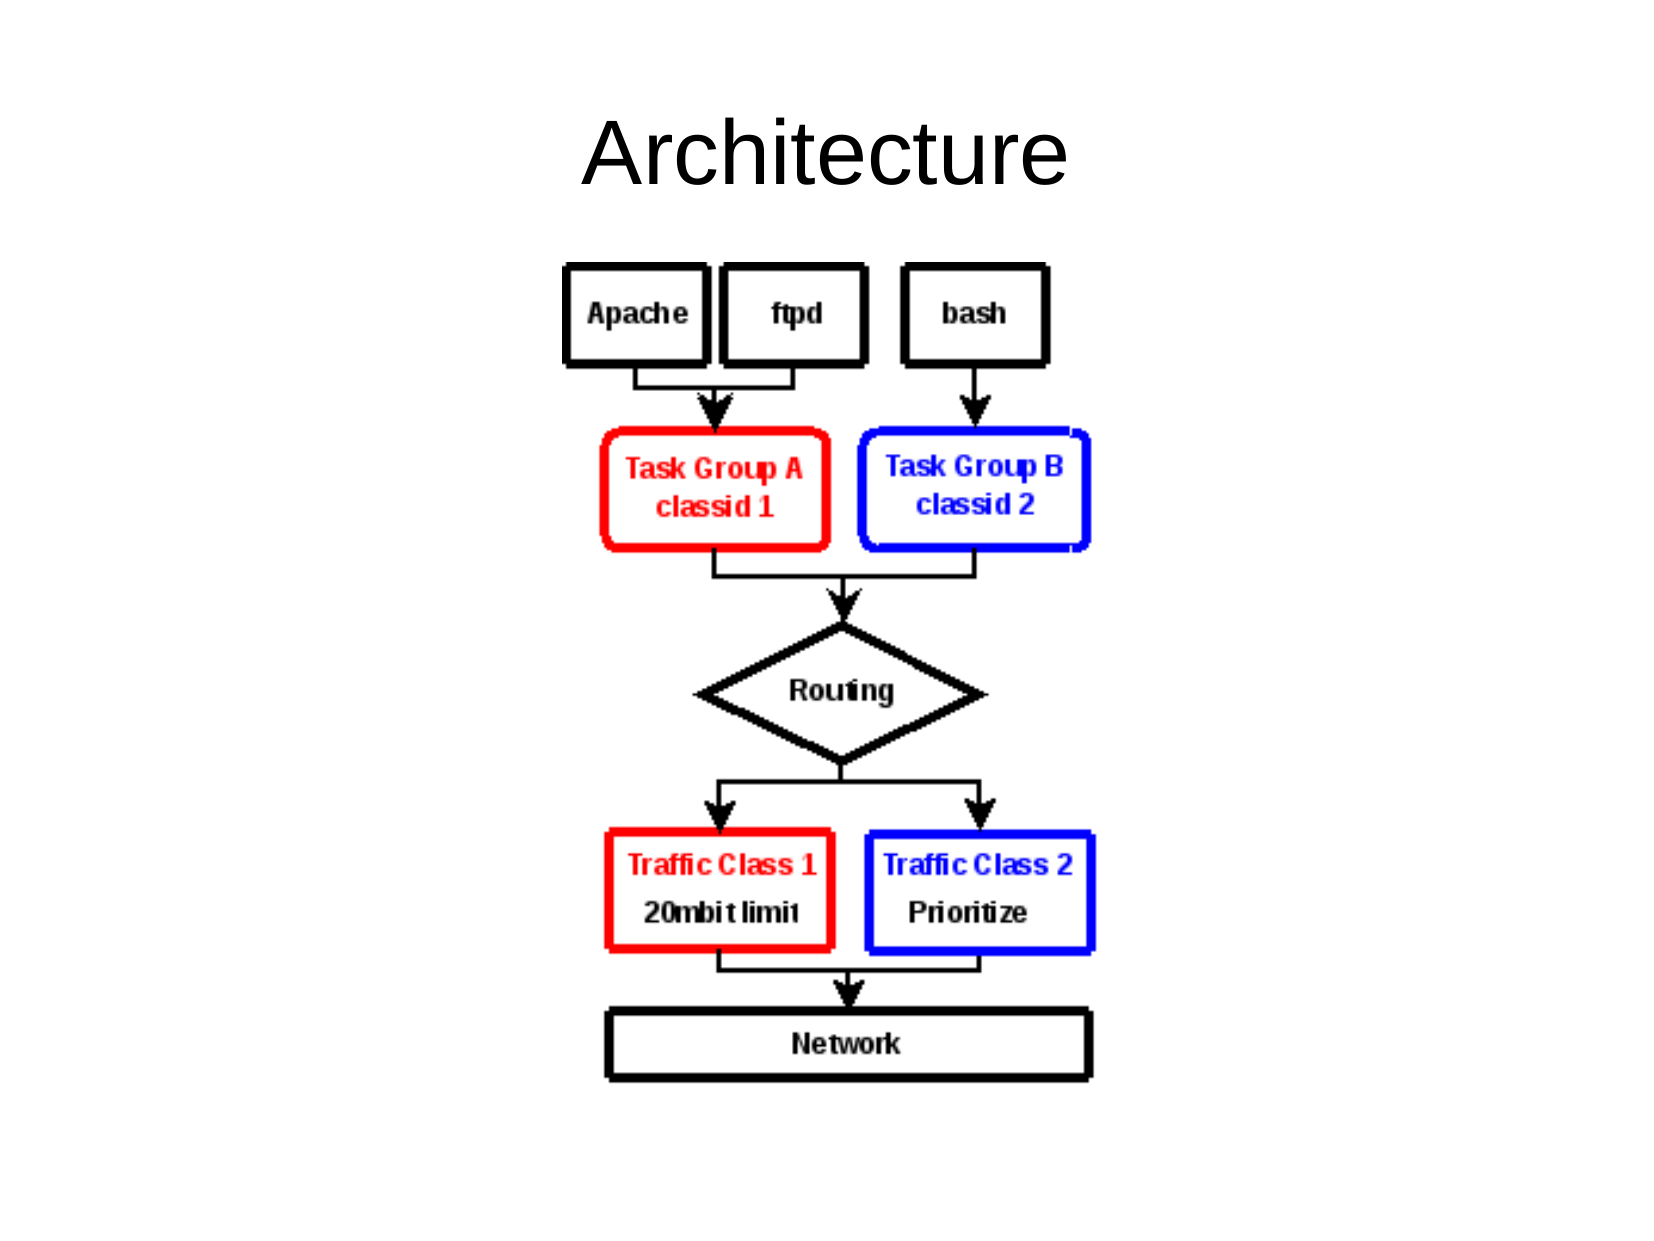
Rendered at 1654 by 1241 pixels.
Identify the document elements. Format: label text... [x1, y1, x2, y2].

title Architecture [82, 49, 1571, 257]
picture [562, 262, 1099, 1088]
